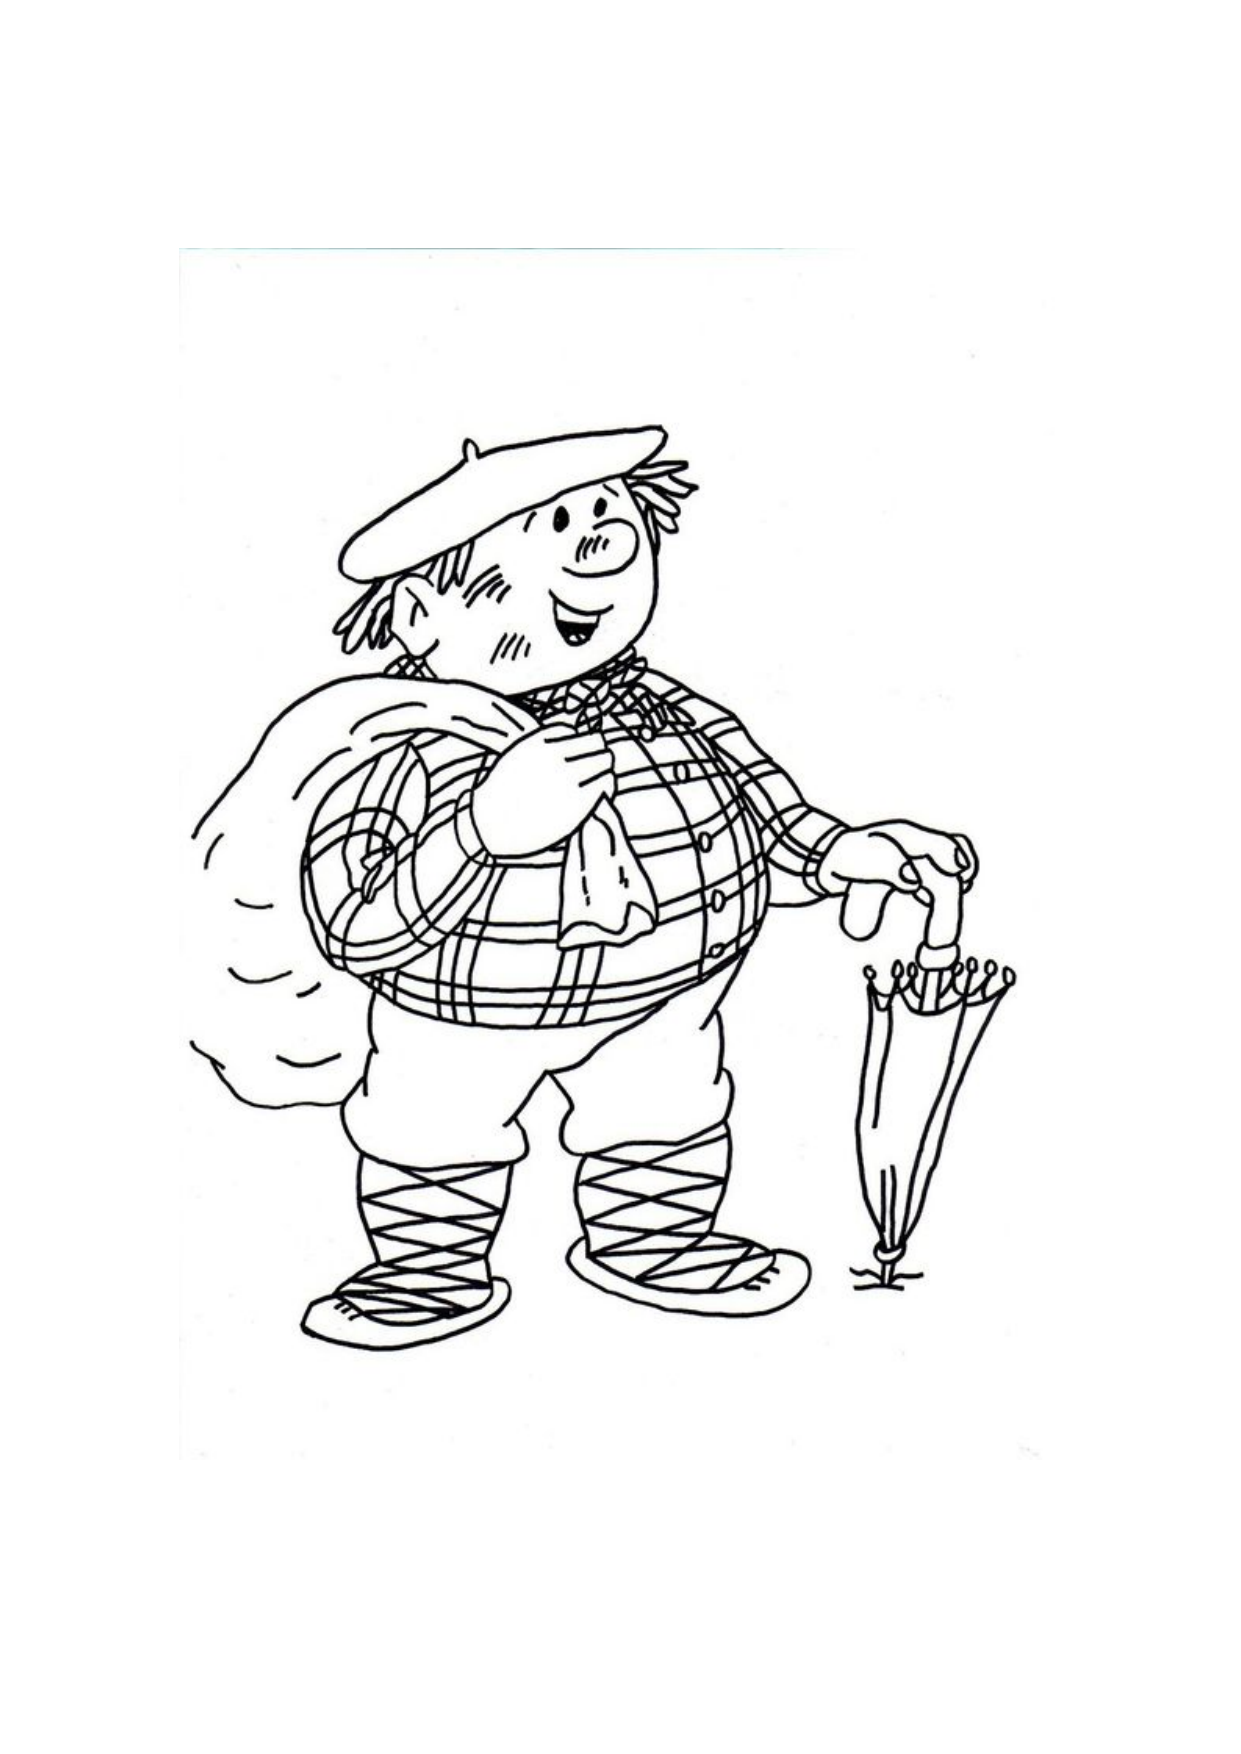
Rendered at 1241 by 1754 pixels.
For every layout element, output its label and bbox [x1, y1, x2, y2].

picture [179, 248, 1061, 1460]
